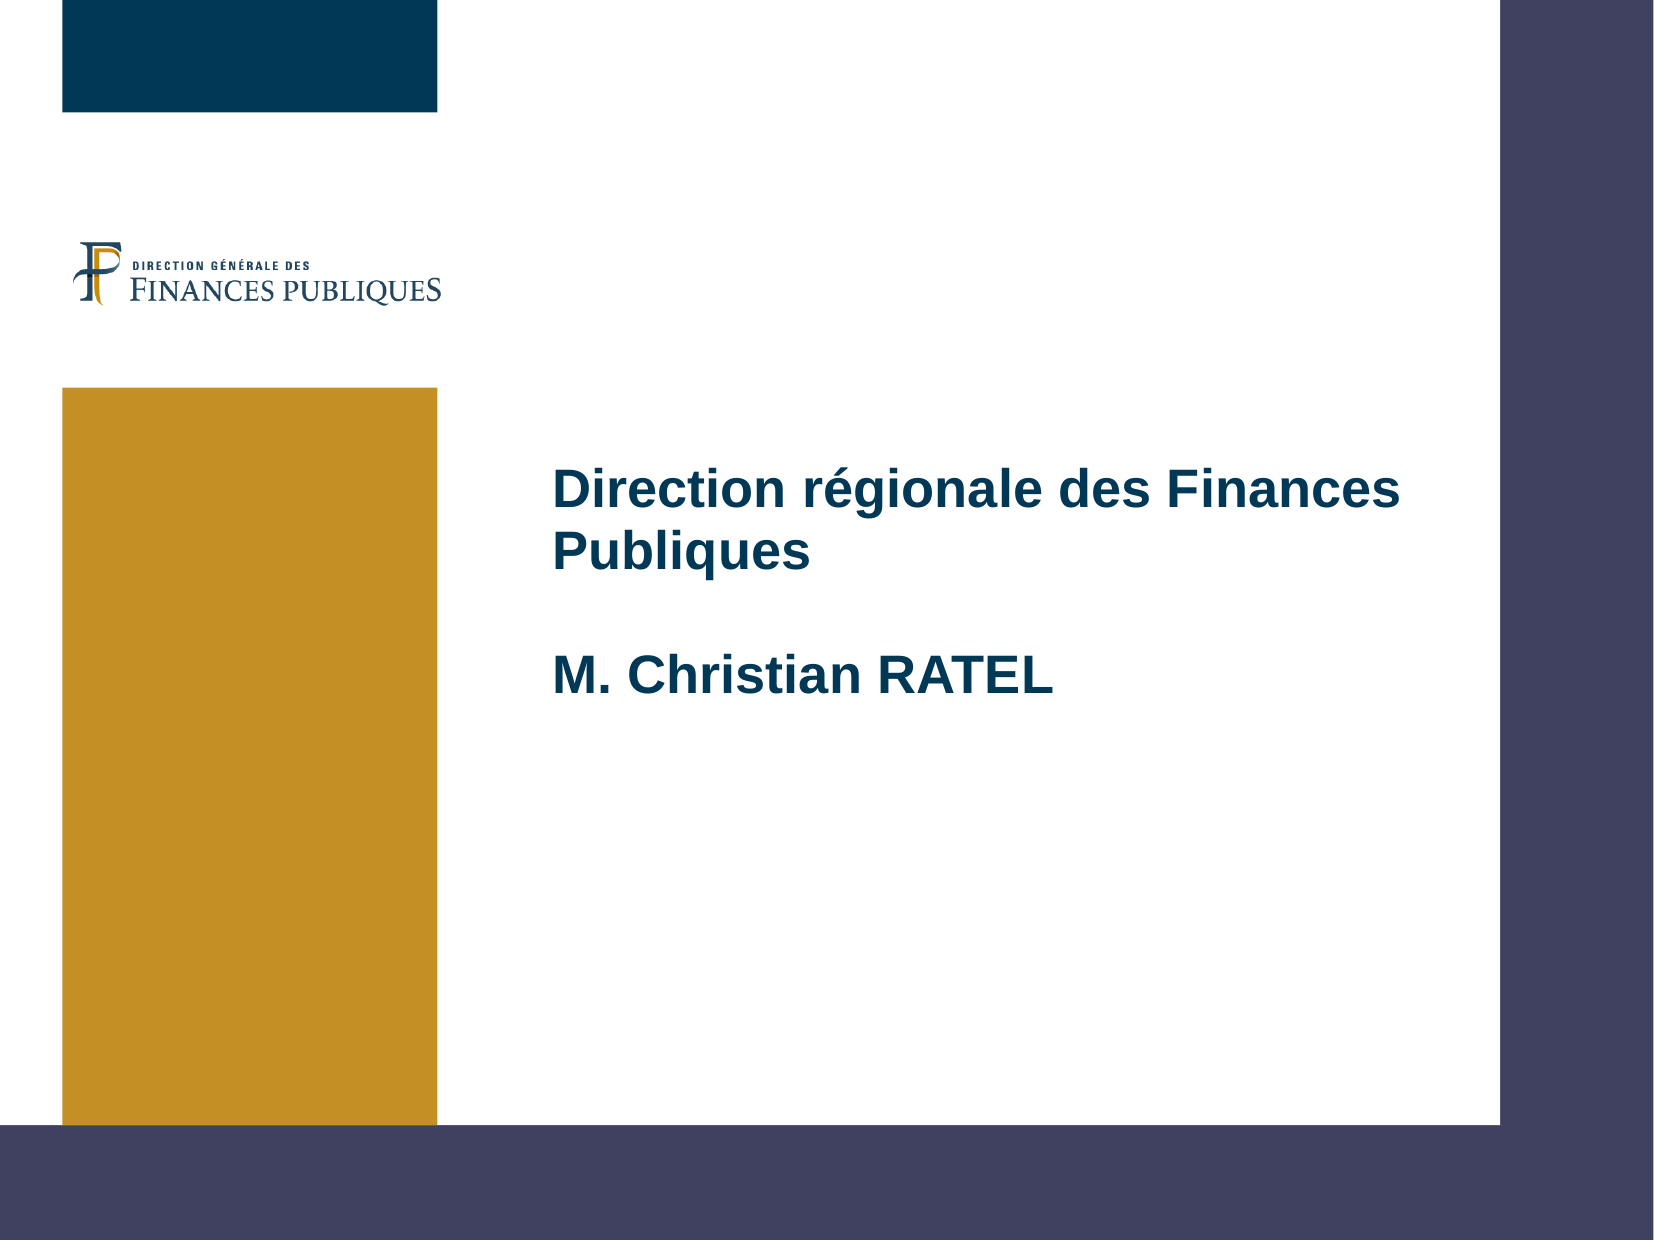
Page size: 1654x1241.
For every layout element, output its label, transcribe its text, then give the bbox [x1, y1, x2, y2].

picture [50, 219, 463, 328]
title Direction régionale des Finances Publiques M. Christian RATEL [537, 299, 1438, 865]
